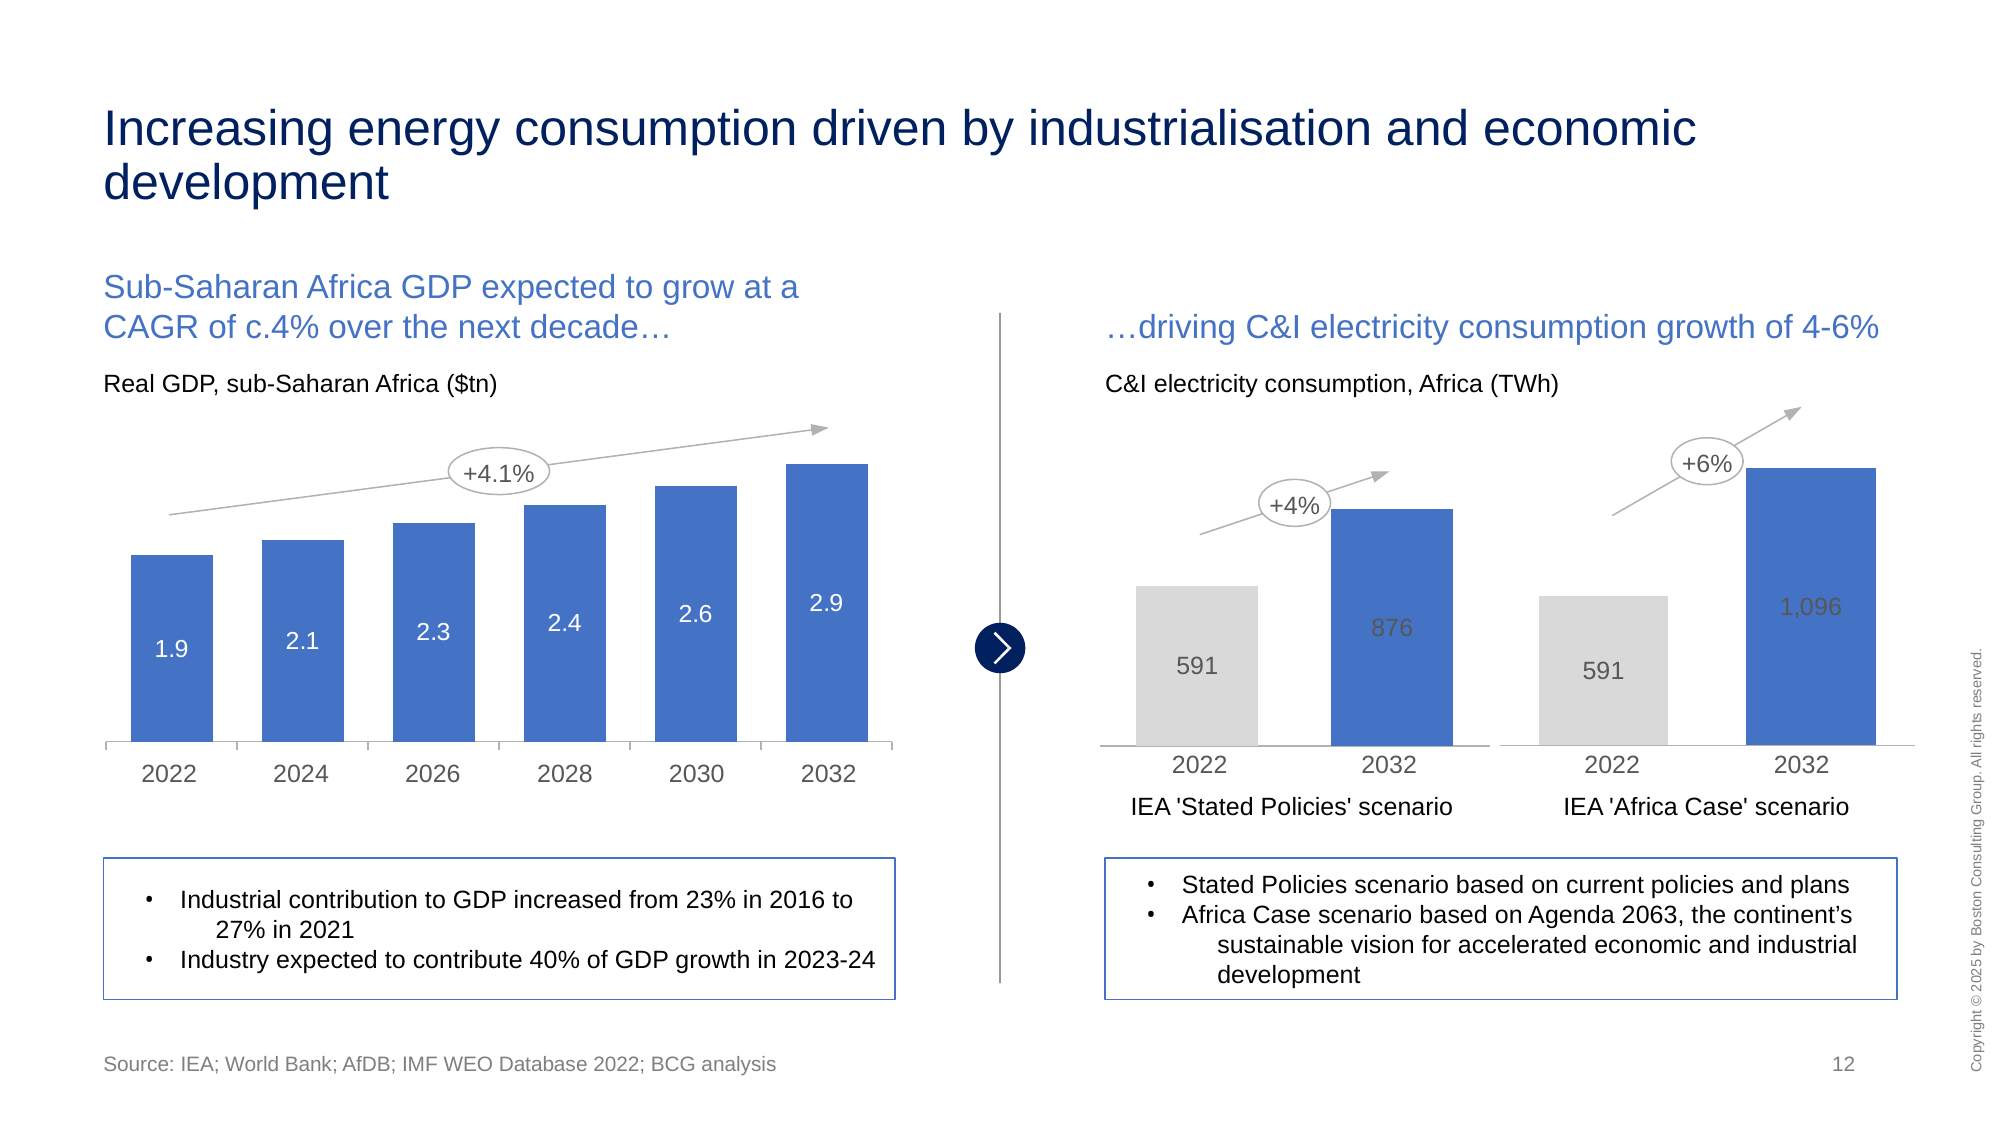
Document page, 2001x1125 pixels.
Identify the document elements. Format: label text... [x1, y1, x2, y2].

text_box Real GDP, sub-Saharan Africa ($tn) [103, 367, 896, 398]
chart [1091, 462, 1924, 752]
title Increasing energy consumption driven by industrialisation and economic development [103, 102, 1897, 212]
text_box 2030 [668, 754, 726, 787]
text_box 2022 [1584, 746, 1641, 779]
chart [89, 458, 909, 752]
text_box Stated Policies scenario based on current policies and plans Africa Case scenario based on Agenda 2063, the continent’s sustainable vision for accelerated economic and industrial development [1105, 858, 1897, 1000]
text_box +4% [1258, 479, 1331, 527]
text_box 2032 [1361, 746, 1418, 779]
text_box 2032 [1773, 746, 1831, 779]
text_box +6% [1671, 437, 1744, 485]
text_box …driving C&I electricity consumption growth of 4-6% [1105, 305, 1897, 346]
text_box Source: IEA; World Bank; AfDB; IMF WEO Database 2022; BCG analysis [103, 1054, 1585, 1076]
text_box C&I electricity consumption, Africa (TWh) [1105, 367, 1897, 398]
text_box 2028 [536, 754, 594, 787]
chart [543, 458, 585, 463]
text_box Sub-Saharan Africa GDP expected to grow at a CAGR of c.4% over the next decade… [103, 264, 896, 346]
text_box 2022 [1171, 746, 1228, 779]
text_box +4.1% [448, 447, 550, 495]
text_box 2024 [272, 754, 330, 787]
text_box IEA 'Stated Policies' scenario [1123, 790, 1461, 821]
text_box [974, 622, 1026, 674]
text_box Industrial contribution to GDP increased from 23% in 2016 to 27% in 2021 Industry expected to contribute 40% of GDP growth in 2023-24 [103, 858, 896, 1000]
text_box 2022 [141, 754, 198, 787]
text_box 2026 [404, 754, 462, 787]
text_box IEA 'Africa Case' scenario [1537, 790, 1876, 821]
text_box 2032 [800, 754, 858, 787]
